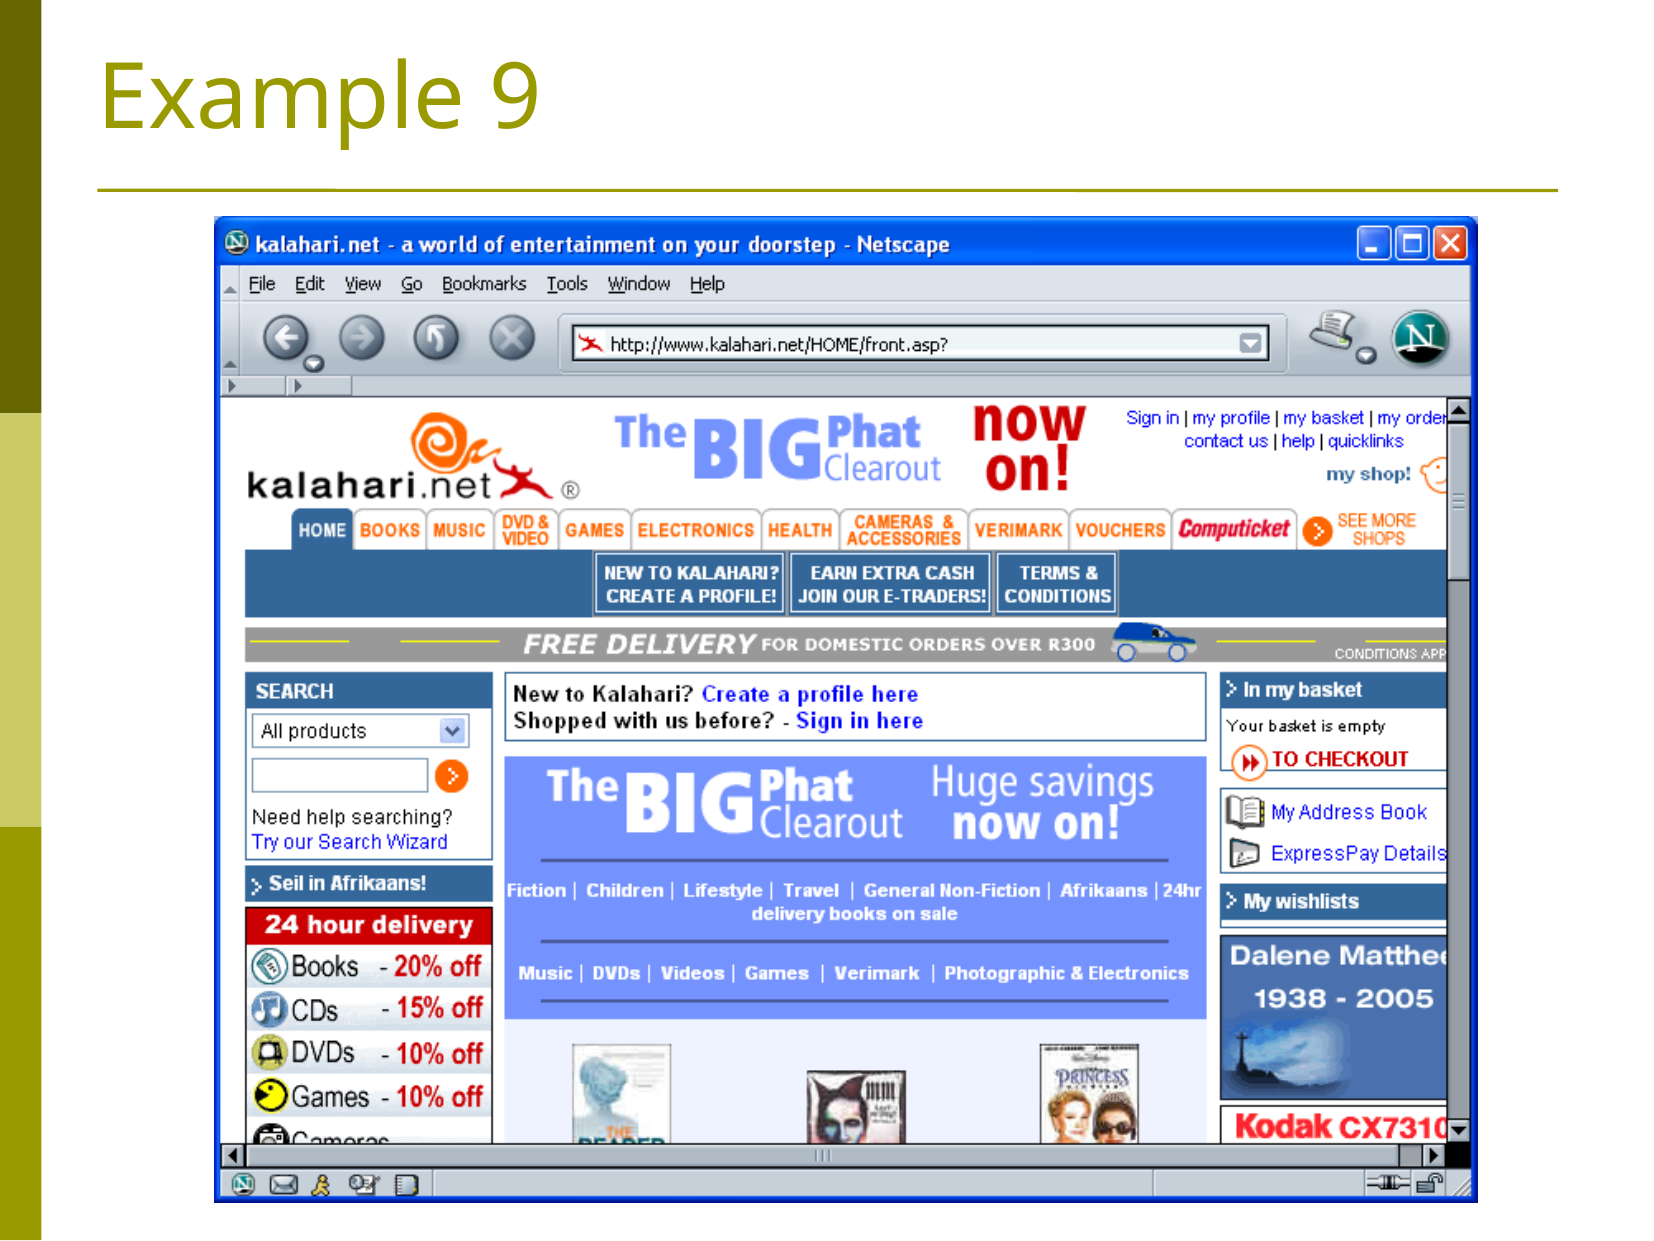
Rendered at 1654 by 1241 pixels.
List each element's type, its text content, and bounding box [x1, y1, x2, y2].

title Example 9 [82, 0, 1571, 164]
picture [214, 216, 1478, 1203]
